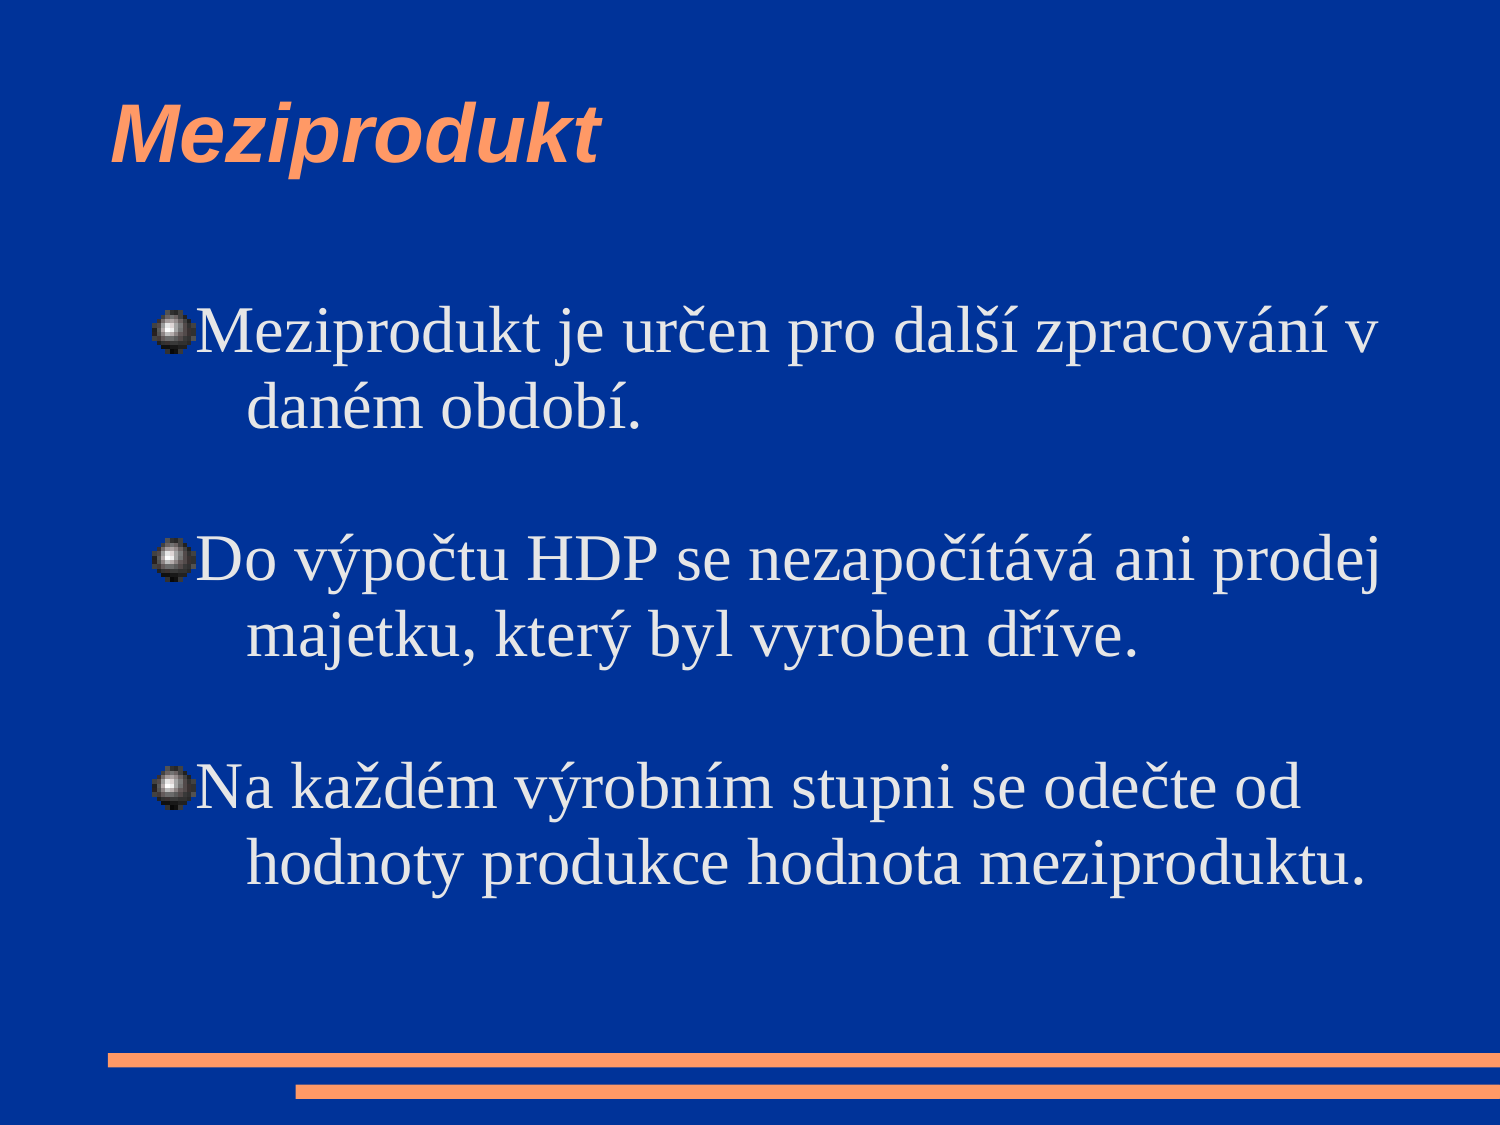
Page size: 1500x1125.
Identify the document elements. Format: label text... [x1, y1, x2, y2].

list Meziprodukt je určen pro další zpracování v daném období. Do výpočtu HDP se nezapočítává ani prodej majetku, který byl vyroben dříve. Na každém výrobním stupni se odečte od hodnoty produkce hodnota meziproduktu. [110, 292, 1415, 1011]
title Meziprodukt [110, 49, 1390, 221]
